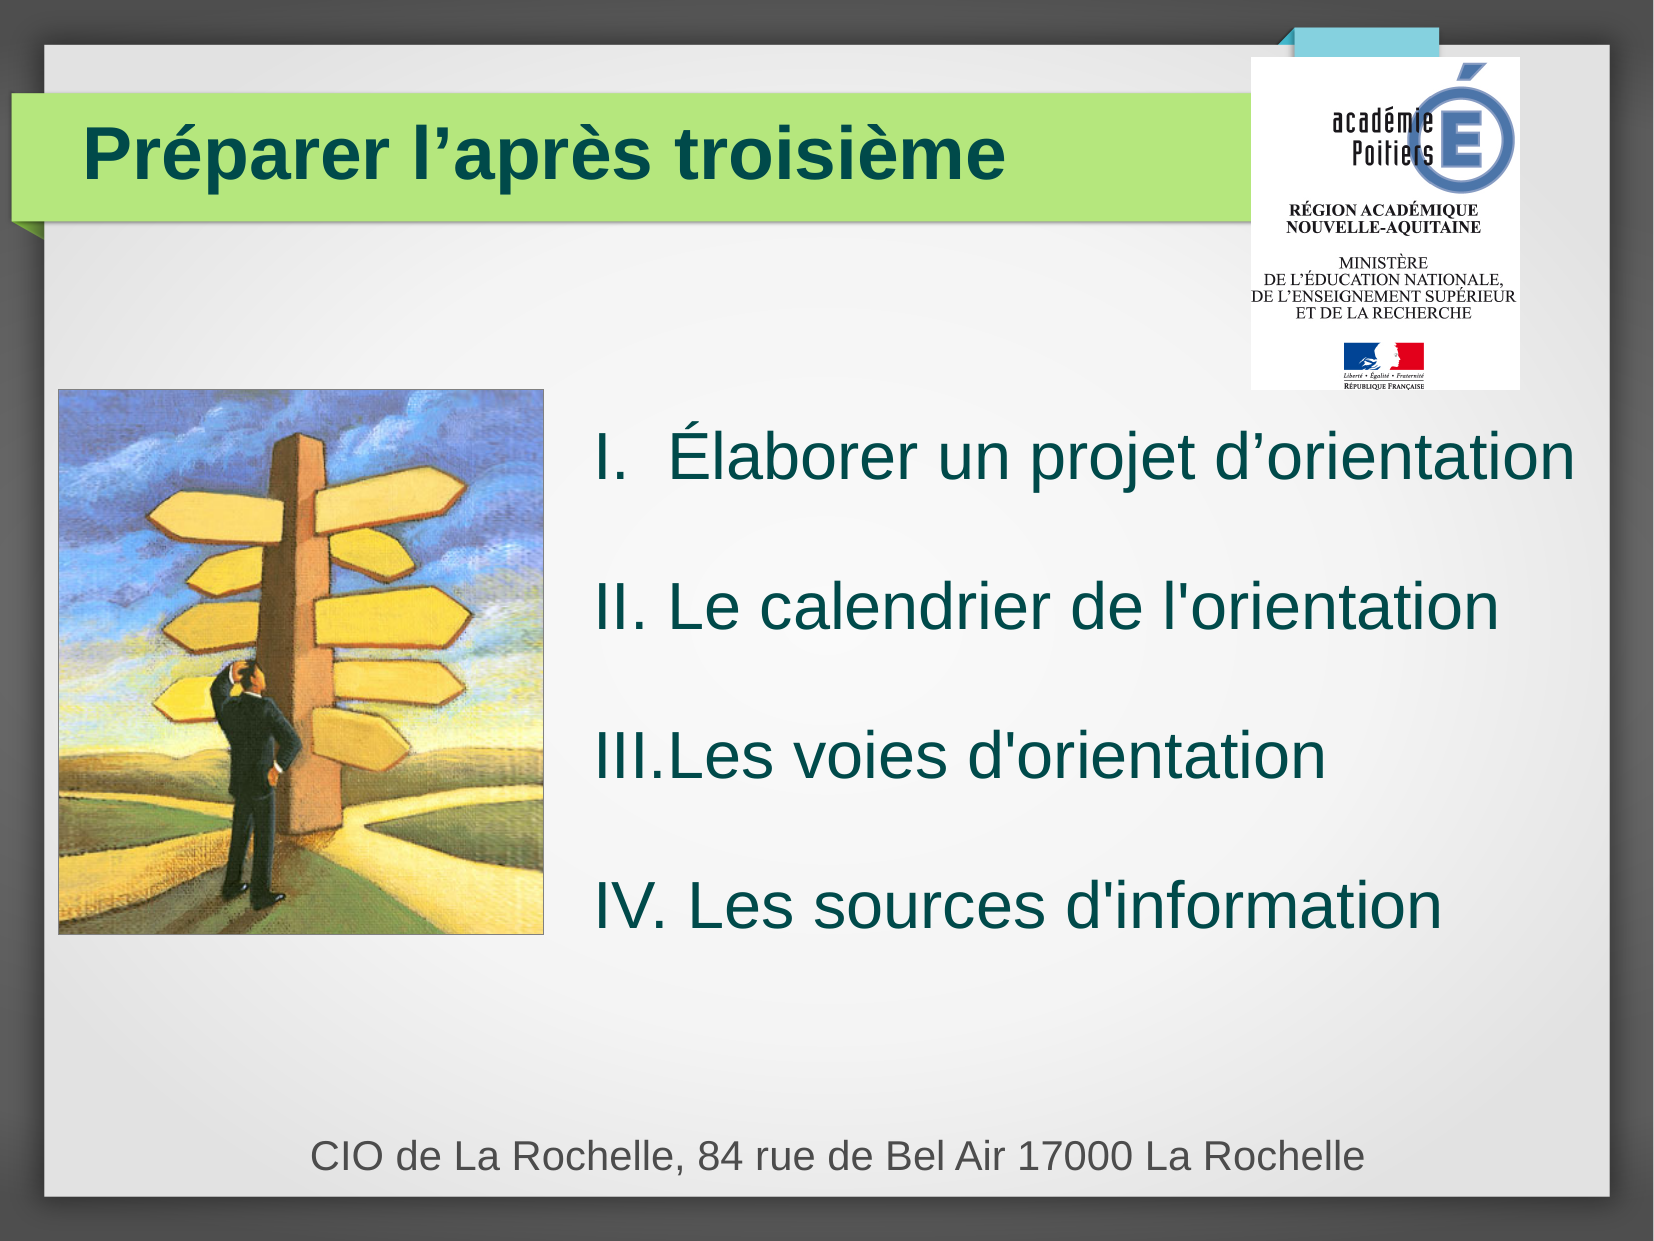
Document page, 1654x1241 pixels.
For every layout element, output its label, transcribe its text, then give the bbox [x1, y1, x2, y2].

text_box I. Élaborer un projet d’orientation II. Le calendrier de l'orientation III.Les voies d'orientation IV. Les sources d'information [578, 411, 1607, 993]
text_box CIO de La Rochelle, 84 rue de Bel Air 17000 La Rochelle [295, 1125, 1394, 1207]
title Préparer l’après troisième [82, 94, 1251, 213]
picture [0, 0, 1654, 1241]
